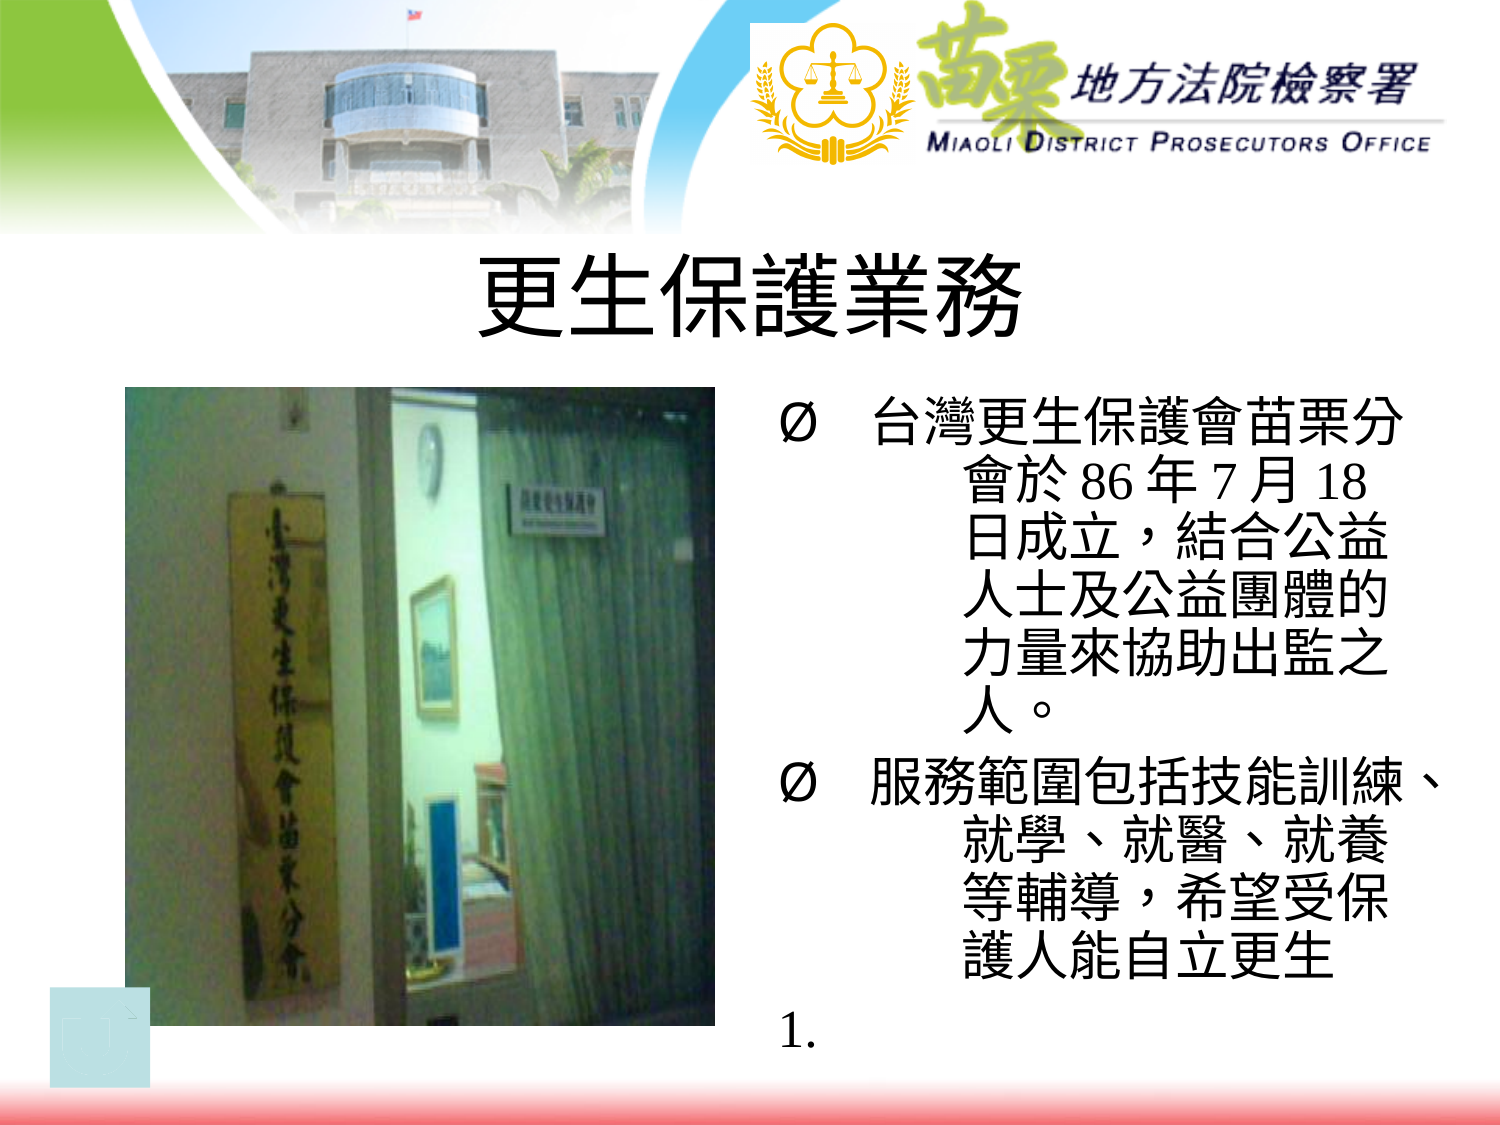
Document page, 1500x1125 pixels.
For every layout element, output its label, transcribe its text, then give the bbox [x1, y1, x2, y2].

text_box [49, 987, 151, 1088]
picture [125, 387, 715, 1026]
title 更生保護業務 [75, 200, 1426, 388]
list 台灣更生保護會苗栗分會於86年7月18日成立，結合公益人士及公益團體的力量來協助出監之人。 服務範圍包括技能訓練、就學、就醫、就養等輔導，希望受保護人能自立更生 [762, 387, 1426, 1038]
